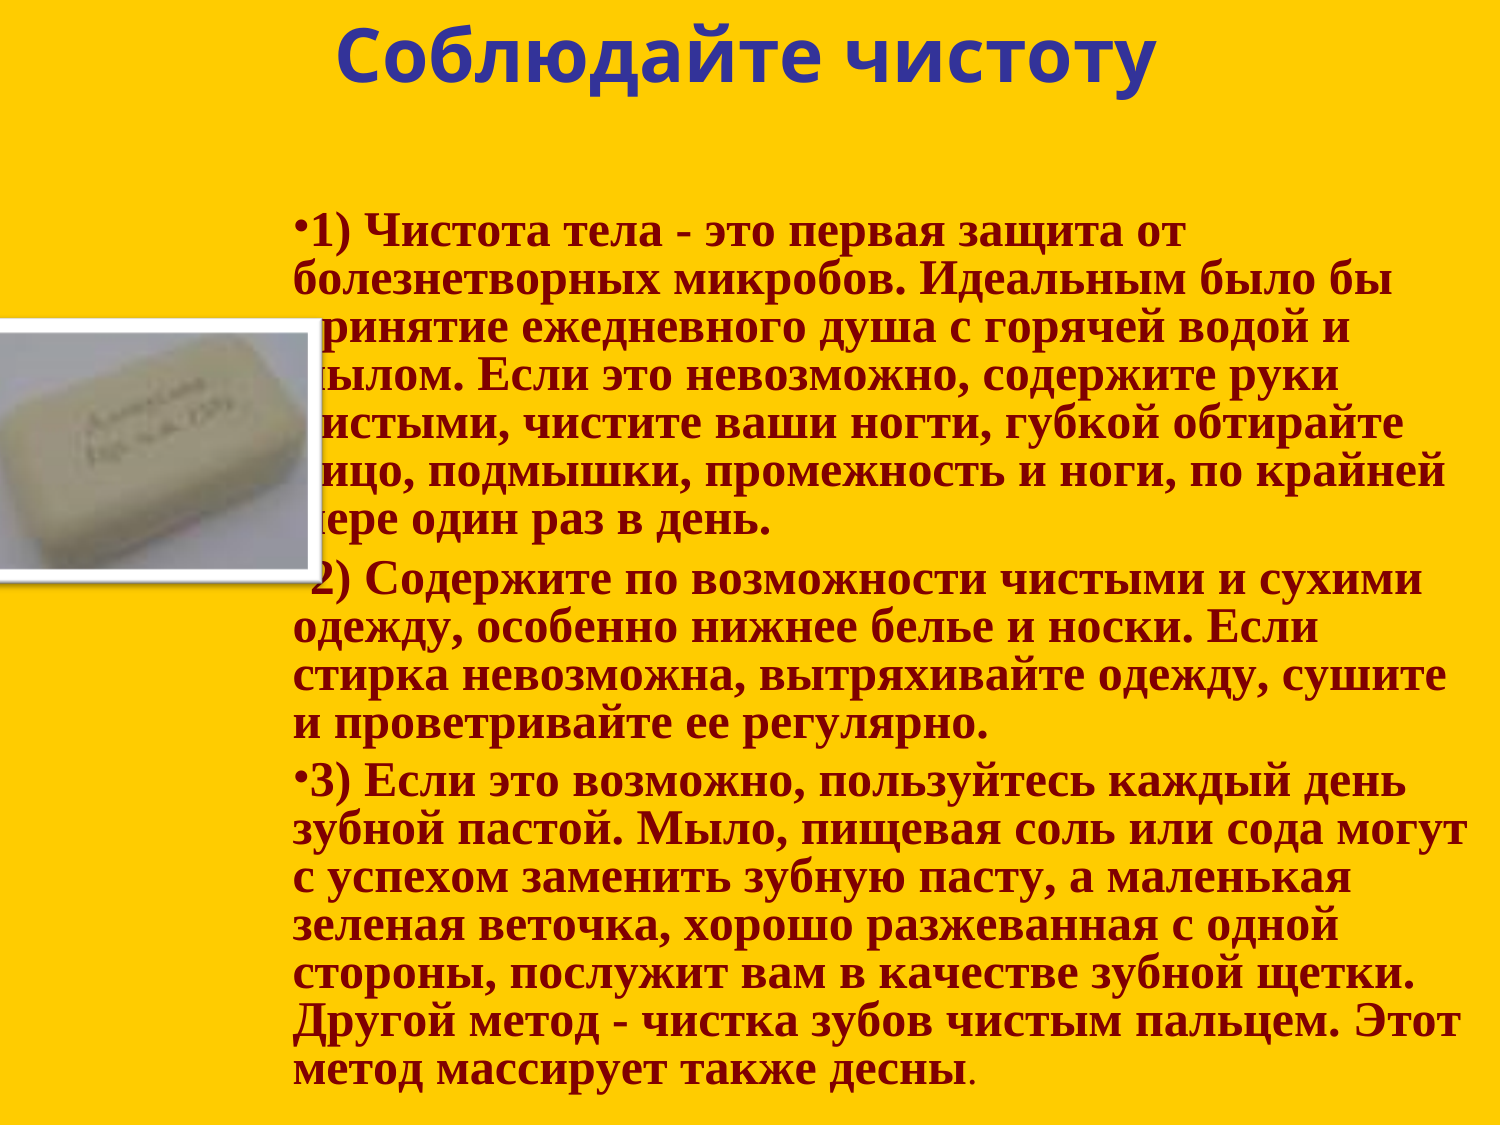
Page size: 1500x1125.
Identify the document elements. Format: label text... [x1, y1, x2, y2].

picture [0, 309, 333, 597]
list 1) Чистота тела - это первая защита от болезнетворных микробов. Идеальным было бы принятие ежедневного душа с горячей водой и мылом. Если это невозможно, содержите руки чистыми, чистите ваши ногти, губкой обтирайте лицо, подмышки, промежность и ноги, по крайней мере один раз в день. 2) Содержите по возможности чистыми и сухими одежду, особенно нижнее белье и носки. Если стирка невозможна, вытряхивайте одежду, сушите и проветривайте ее регулярно. 3) Если это возможно, пользуйтесь каждый день зубной пастой. Мыло, пищевая соль или сода могут с успехом заменить зубную пасту, а маленькая зеленая веточка, хорошо разжеванная с одной стороны, послужит вам в качестве зубной щетки. Другой метод - чистка зубов чистым пальцем. Этот метод массирует также десны. [277, 78, 1500, 1125]
title Соблюдайте чистоту [41, 0, 1471, 185]
